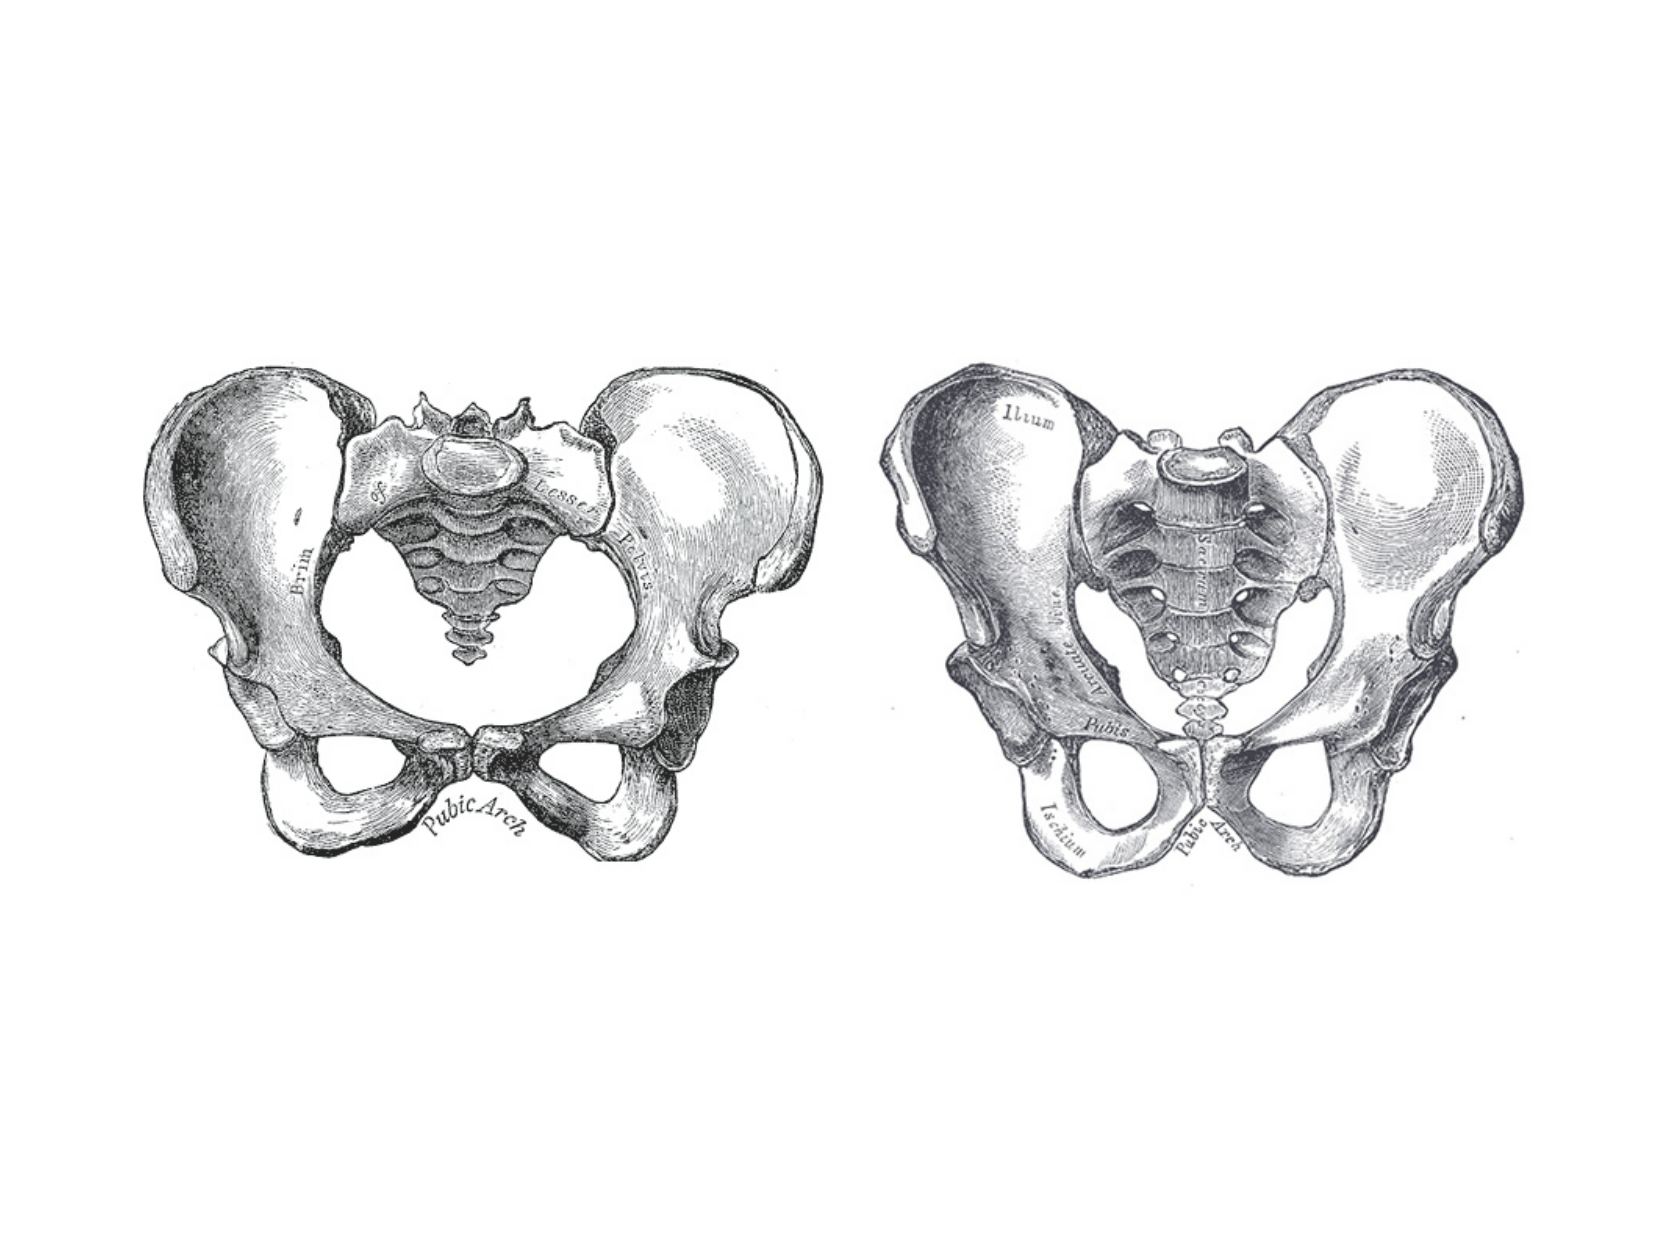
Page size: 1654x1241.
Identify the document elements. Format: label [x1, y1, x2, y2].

picture [106, 320, 1560, 926]
